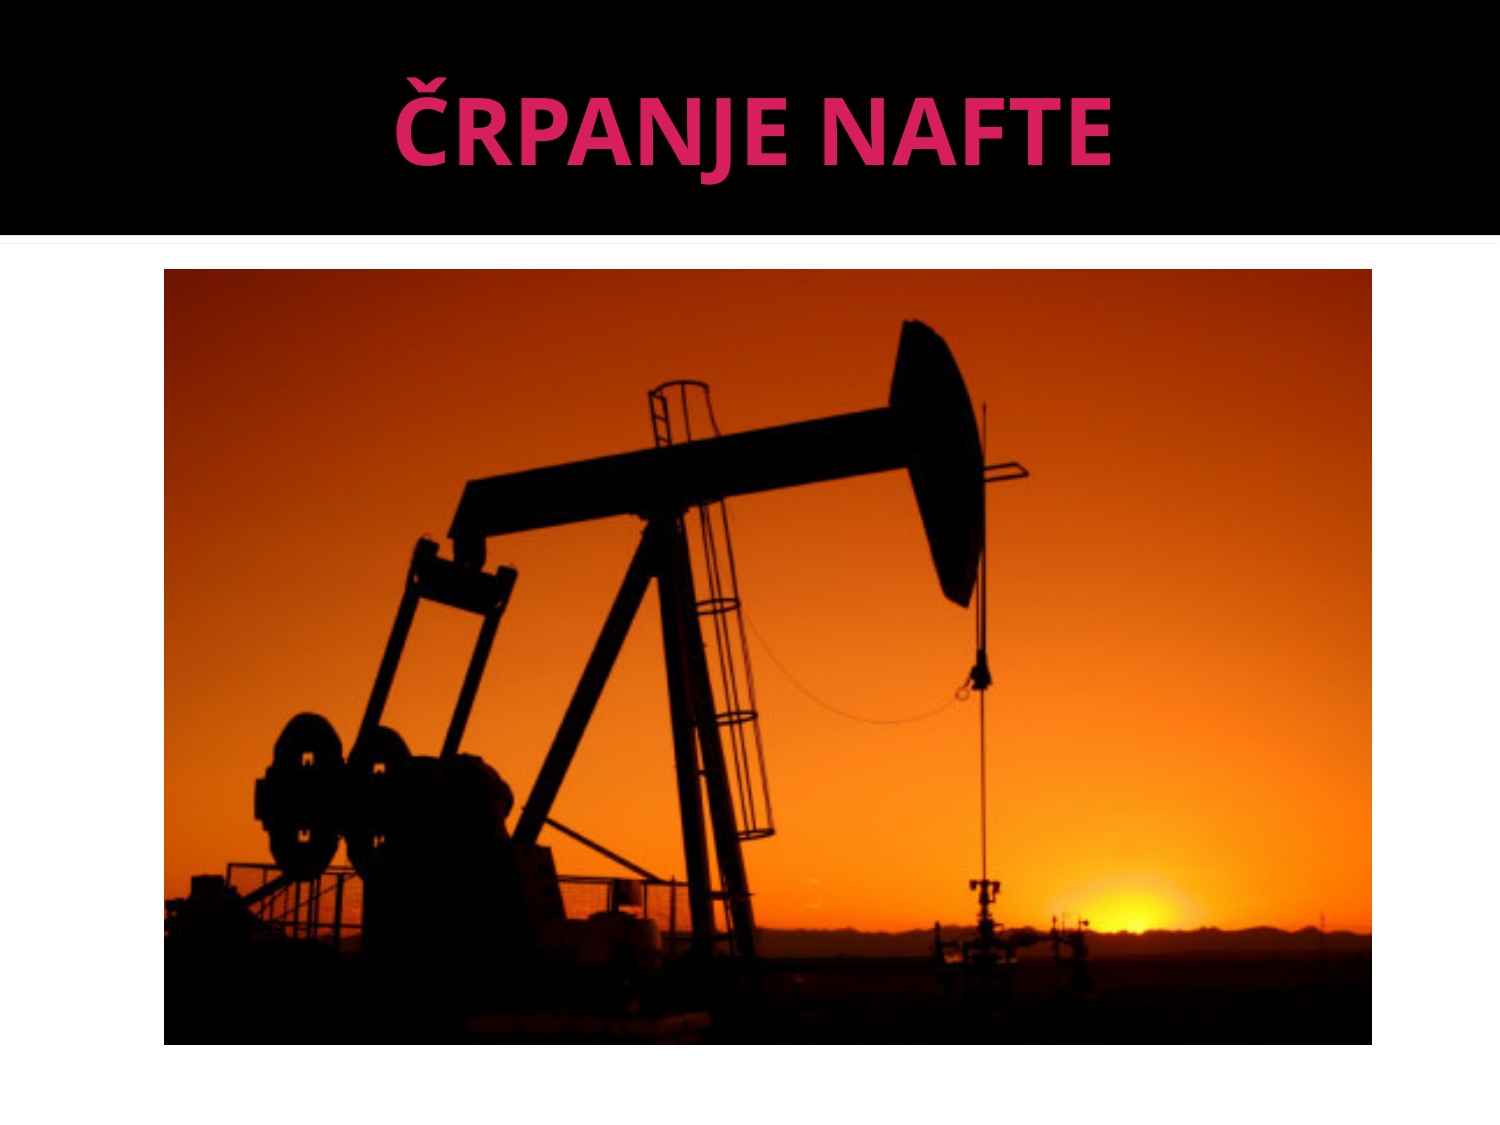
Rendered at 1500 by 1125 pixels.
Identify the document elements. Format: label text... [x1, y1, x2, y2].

picture [164, 269, 1372, 1045]
title ČRPANJE NAFTE [75, 24, 1425, 231]
